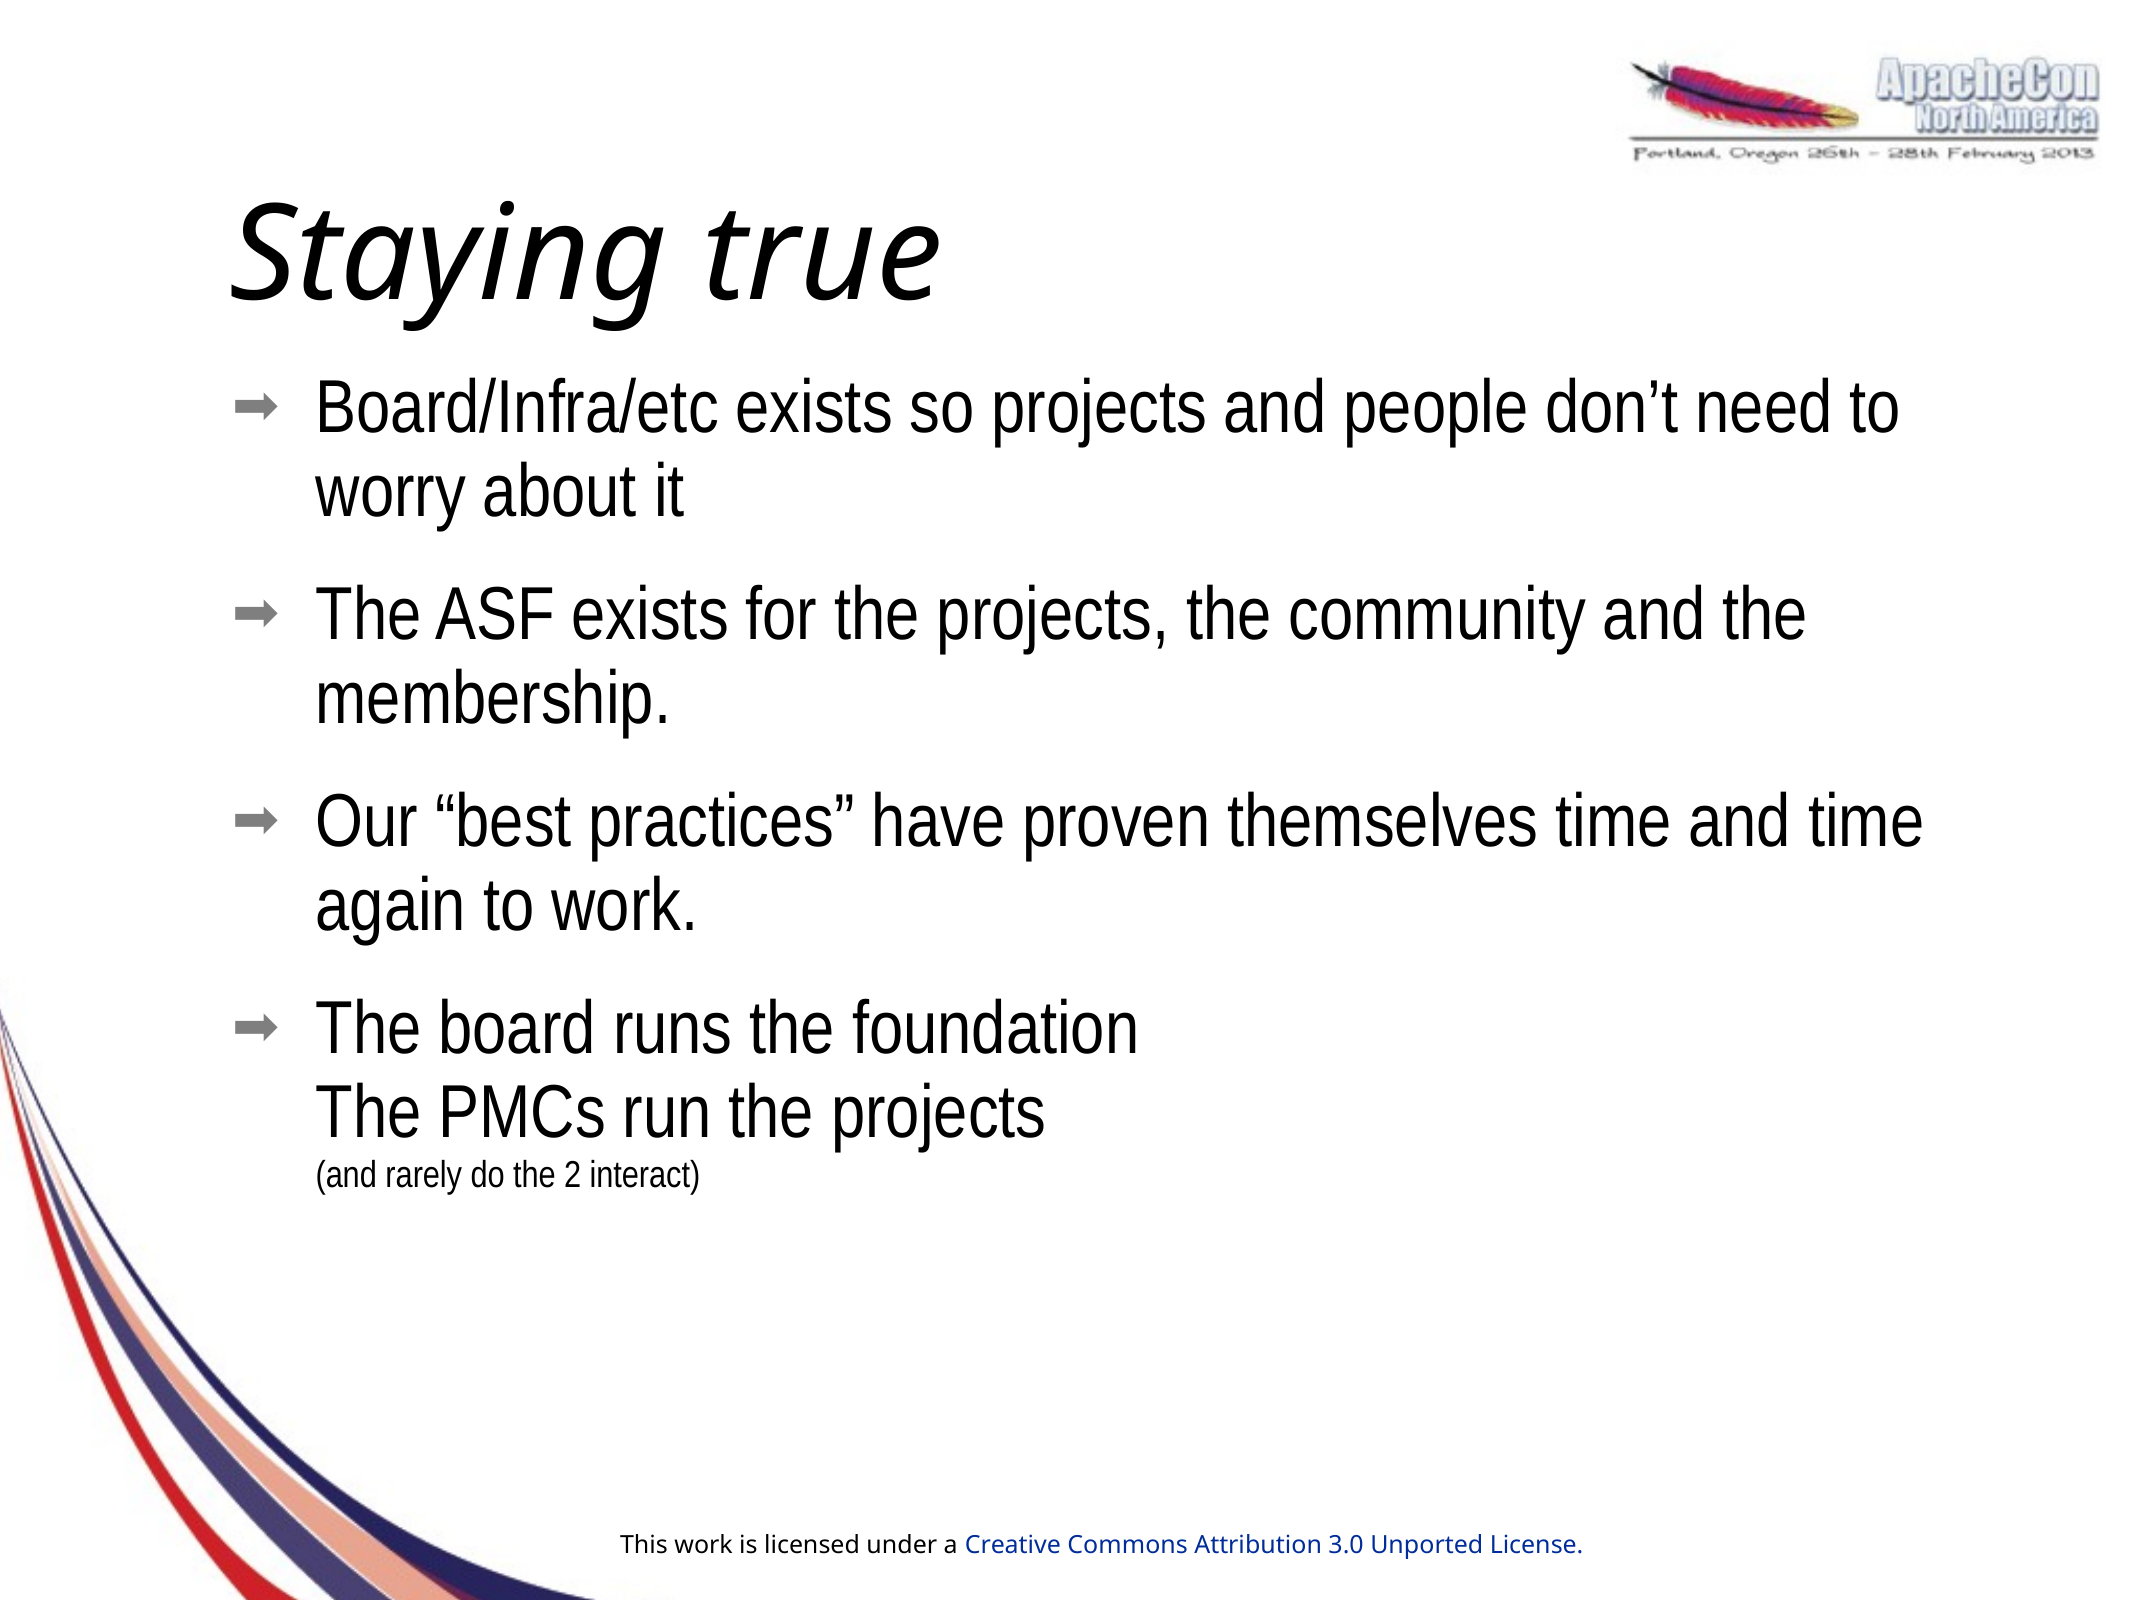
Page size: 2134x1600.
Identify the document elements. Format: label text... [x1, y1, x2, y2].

text_box This work is licensed under a Creative Commons Attribution 3.0 Unported License. [472, 1533, 1733, 1574]
list Board/Infra/etc exists so projects and people don’t need to worry about it The ASF exists for the projects, the community and the membership. Our “best practices” have proven themselves time and time again to work. The board runs the foundation The PMCs run the projects (and rarely do the 2 interact) [228, 365, 1981, 1533]
title Staying true [229, 143, 1982, 366]
picture [0, 8, 2127, 1600]
